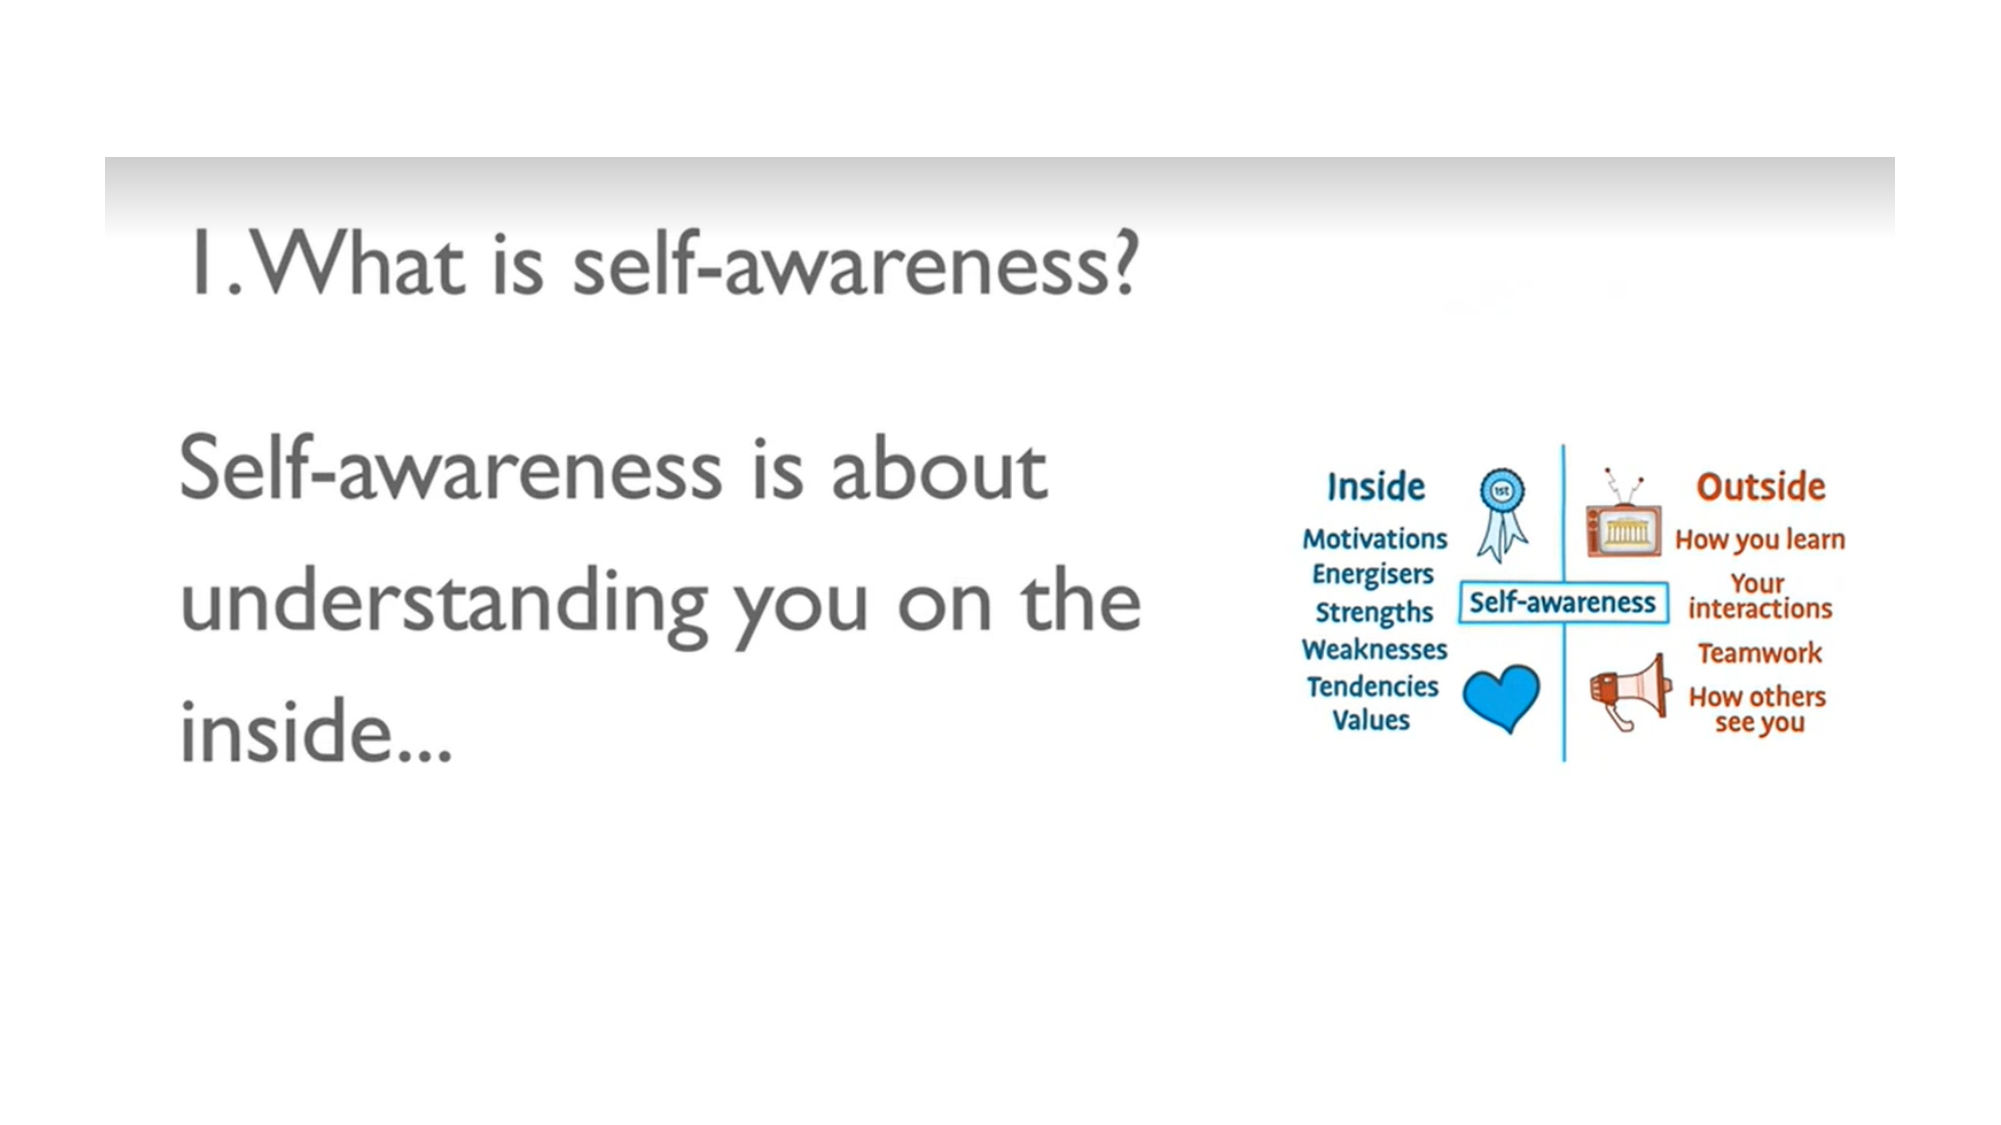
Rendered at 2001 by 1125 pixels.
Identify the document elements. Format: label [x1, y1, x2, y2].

picture [105, 157, 1895, 968]
